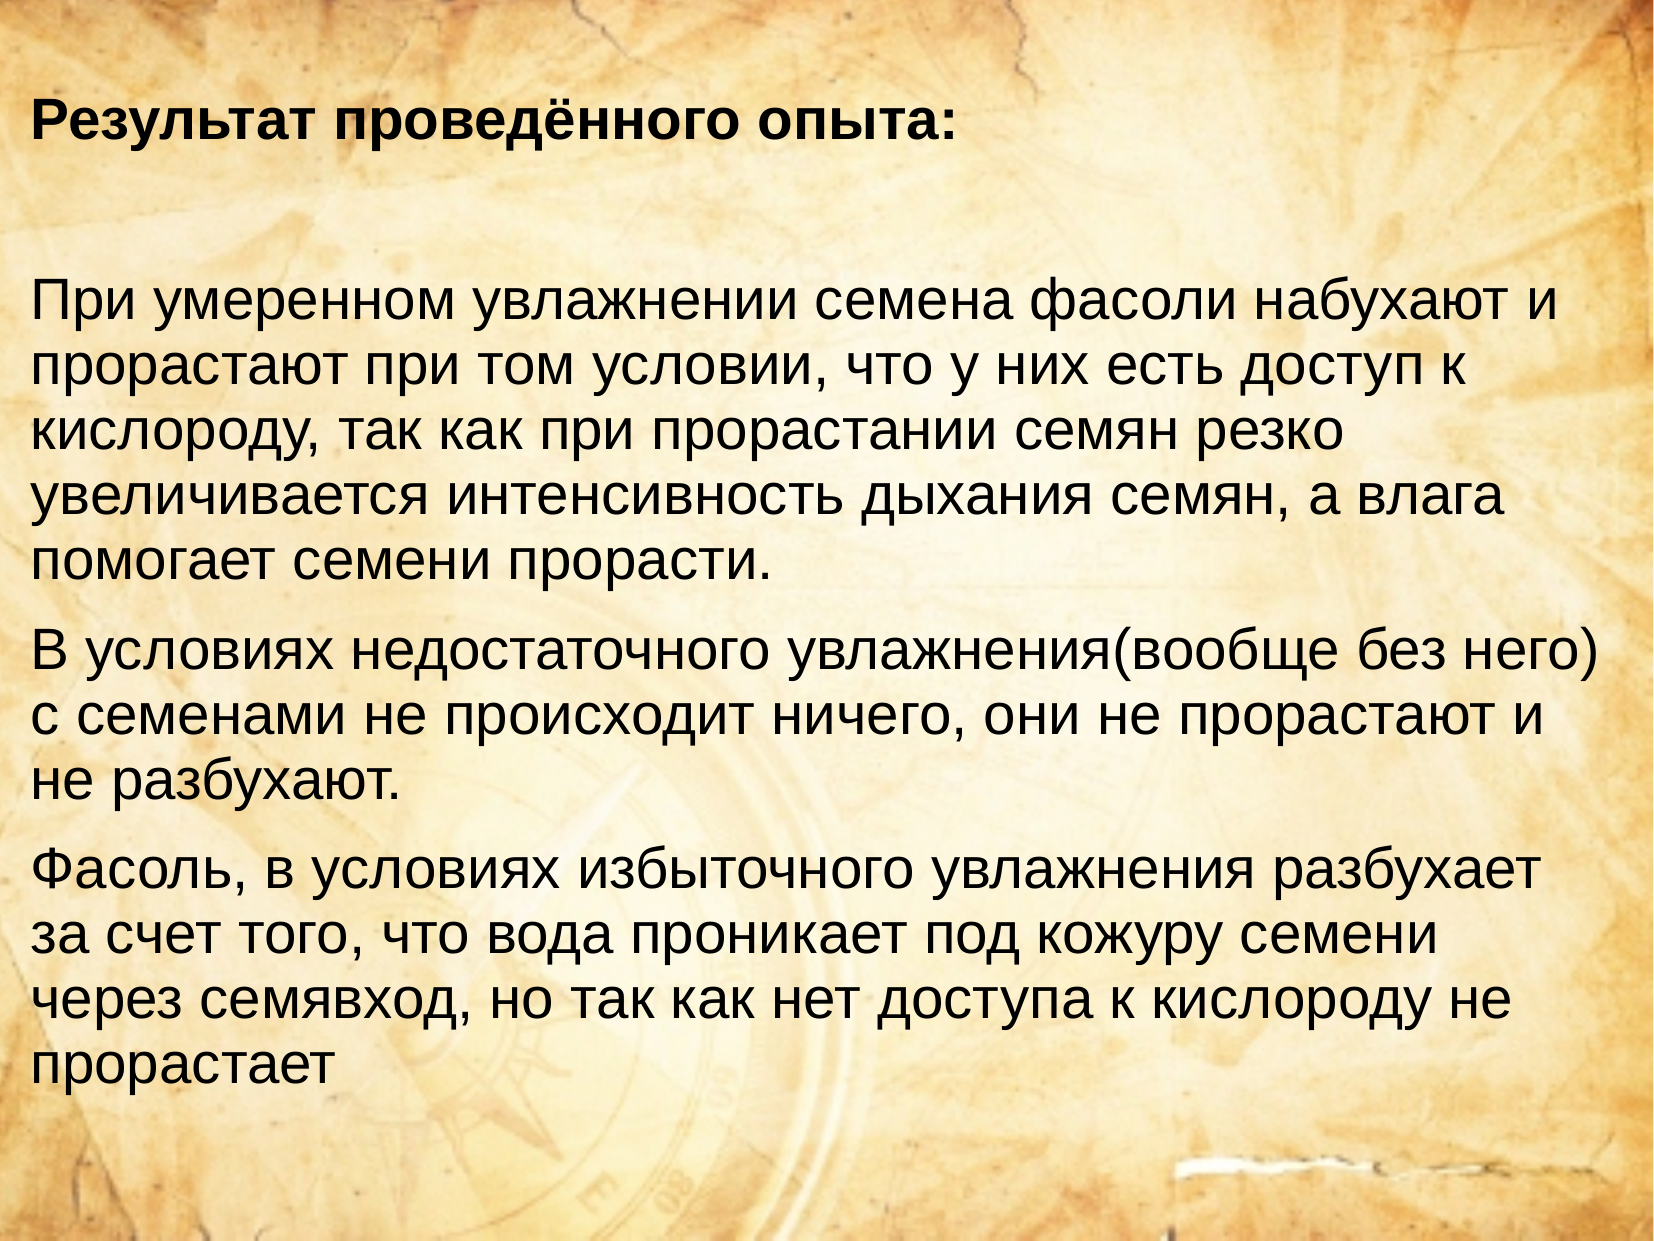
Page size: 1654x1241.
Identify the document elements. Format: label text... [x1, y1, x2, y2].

text_box Результат проведённого опыта: При умеренном увлажнении семена фасоли набухают и прорастают при том условии, что у них есть доступ к кислороду, так как при прорастании семян резко увеличивается интенсивность дыхания семян, а влага помогает семени прорасти. В условиях недостаточного увлажнения(вообще без него) с семенами не происходит ничего, они не прорастают и не разбухают. Фасоль, в условиях избыточного увлажнения разбухает за счет того, что вода проникает под кожуру семени через семявход, но так как нет доступа к кислороду не прорастает [15, 79, 1617, 1152]
picture [0, 0, 1654, 1241]
